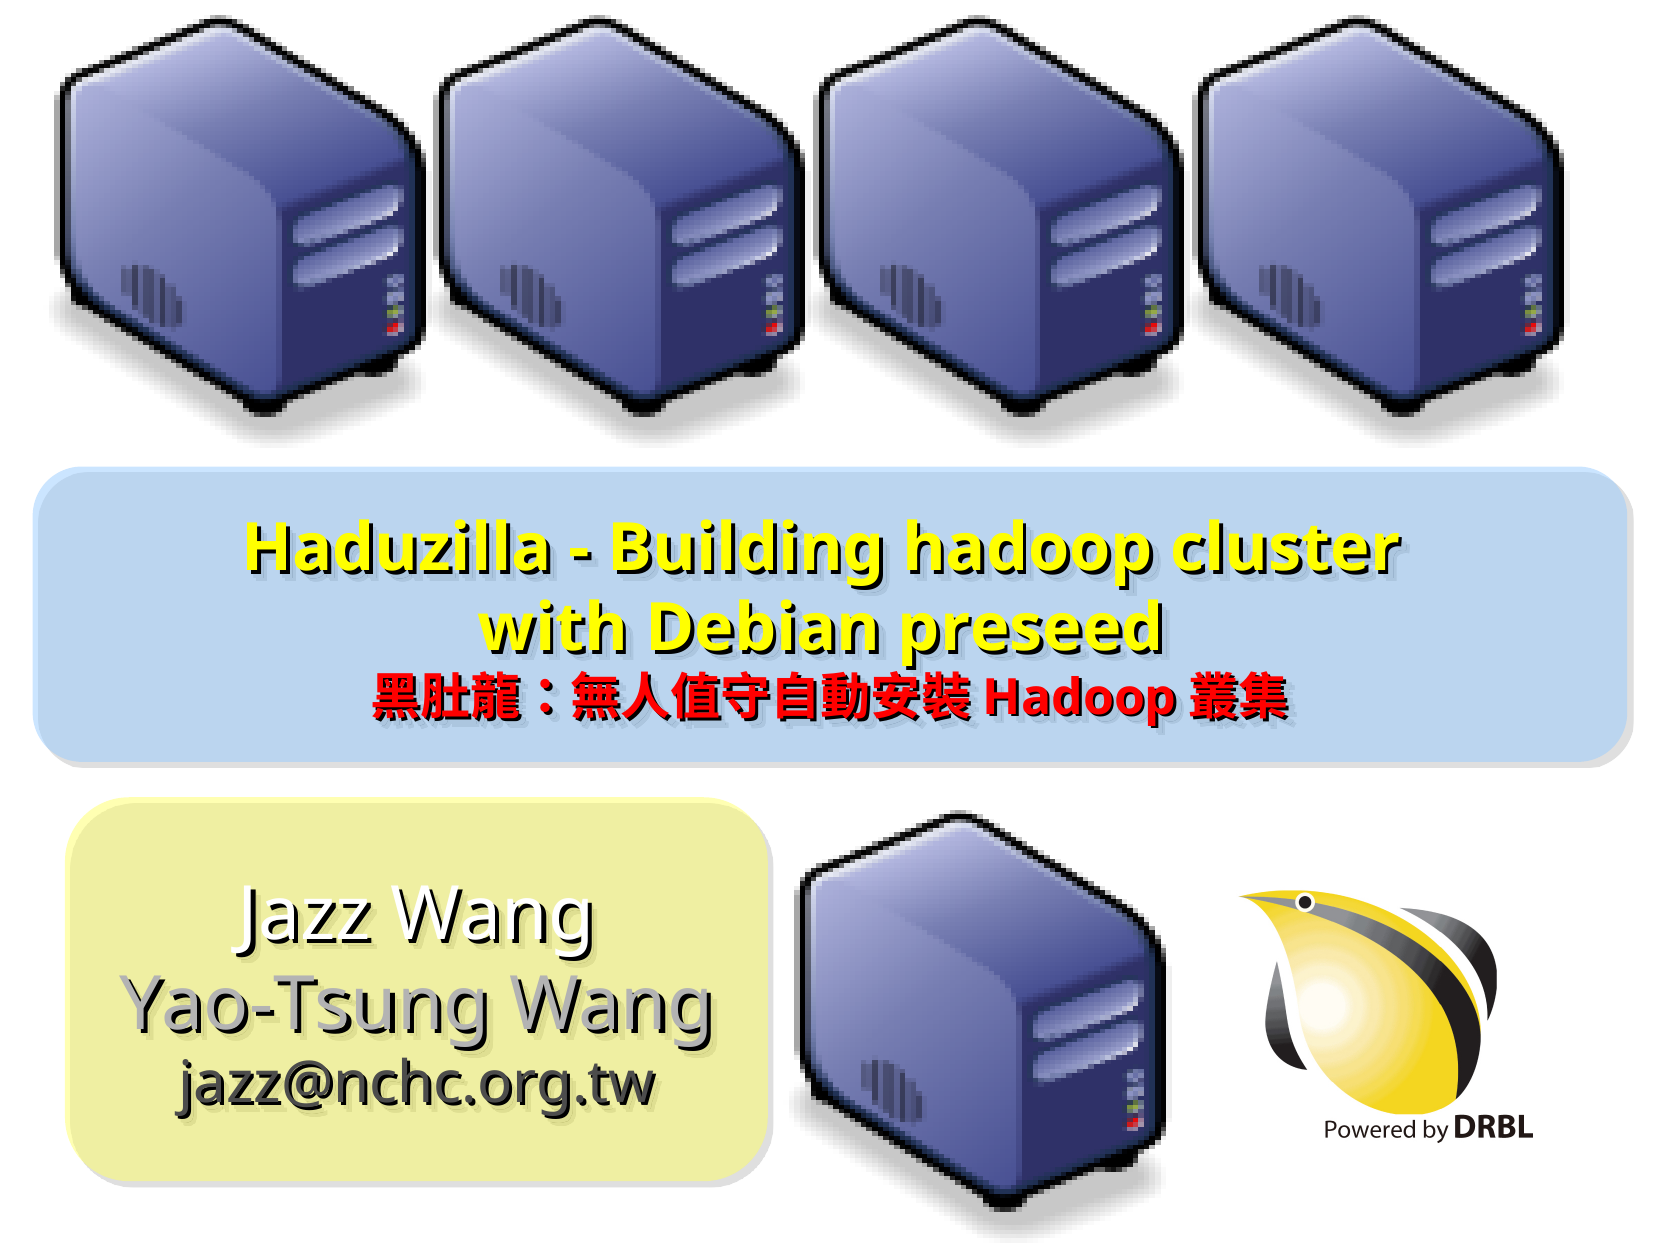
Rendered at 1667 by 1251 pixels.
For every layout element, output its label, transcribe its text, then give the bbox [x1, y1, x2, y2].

text_box Jazz Wang Yao-Tsung Wang jazz@nchc.org.tw [64, 797, 768, 1182]
picture [1224, 874, 1548, 1152]
text_box Haduzilla - Building hadoop cluster with Debian preseed 黑肚龍：無人值守自動安裝Hadoop叢集 [32, 466, 1628, 762]
picture [27, 2, 1609, 502]
picture [767, 797, 1211, 1251]
